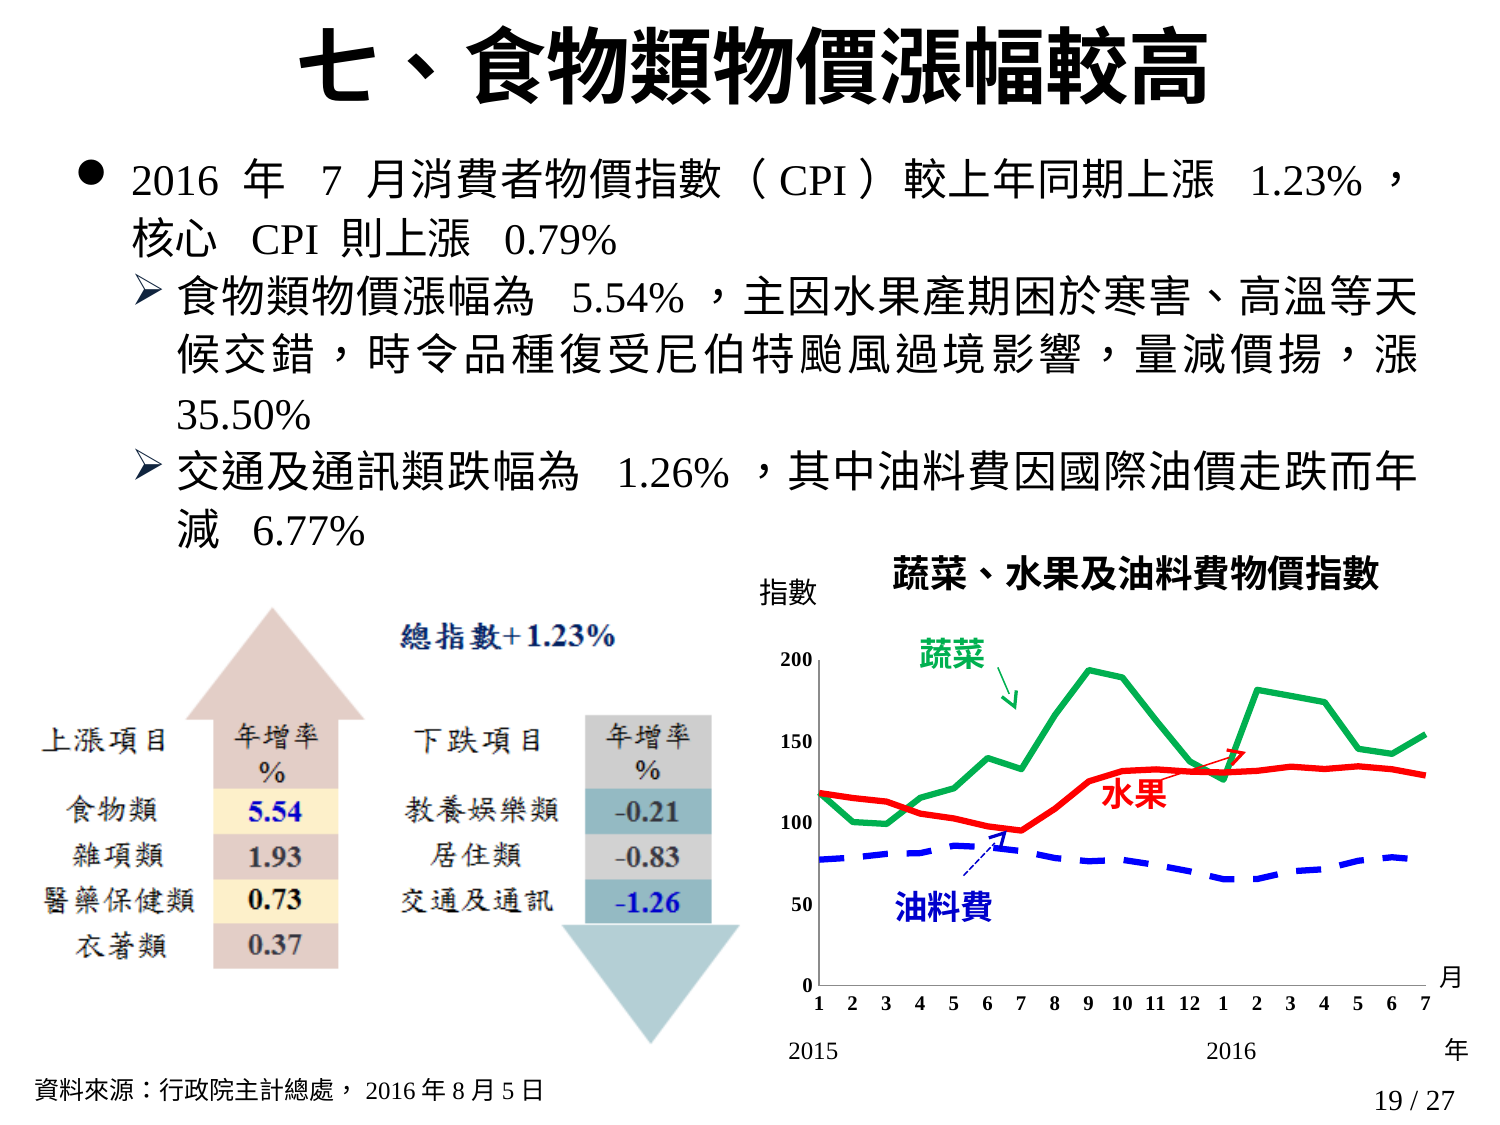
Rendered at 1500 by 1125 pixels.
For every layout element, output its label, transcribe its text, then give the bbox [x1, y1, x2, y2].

text_box 蔬菜 [904, 625, 1023, 681]
text_box 2016 年 7 月消費者物價指數（CPI）較上年同期上漲 1.23%，核心 CPI 則上漲 0.79% 食物類物價漲幅為 5.54%，主因水果產期困於寒害、高溫等天候交錯，時令品種復受尼伯特颱風過境影響，量減價揚，漲 35.50% 交通及通訊類跌幅為 1.26%，其中油料費因國際油價走跌而年減 6.77% [29, 132, 1447, 524]
picture [23, 576, 751, 1052]
text_box 資料來源：行政院主計總處，2016年8月5日 [19, 1065, 1389, 1111]
text_box 月 [1424, 954, 1472, 1000]
text_box 水果 [1086, 766, 1203, 821]
text_box 蔬菜、水果及油料費物價指數 [877, 542, 1441, 603]
text_box 油料費 [879, 878, 1049, 934]
text_box 指數 [744, 567, 833, 618]
chart [754, 642, 1449, 1028]
text_box 七、食物類物價漲幅較高 [4, 0, 1500, 129]
text_box 2015 2016 年 [773, 1027, 1495, 1073]
